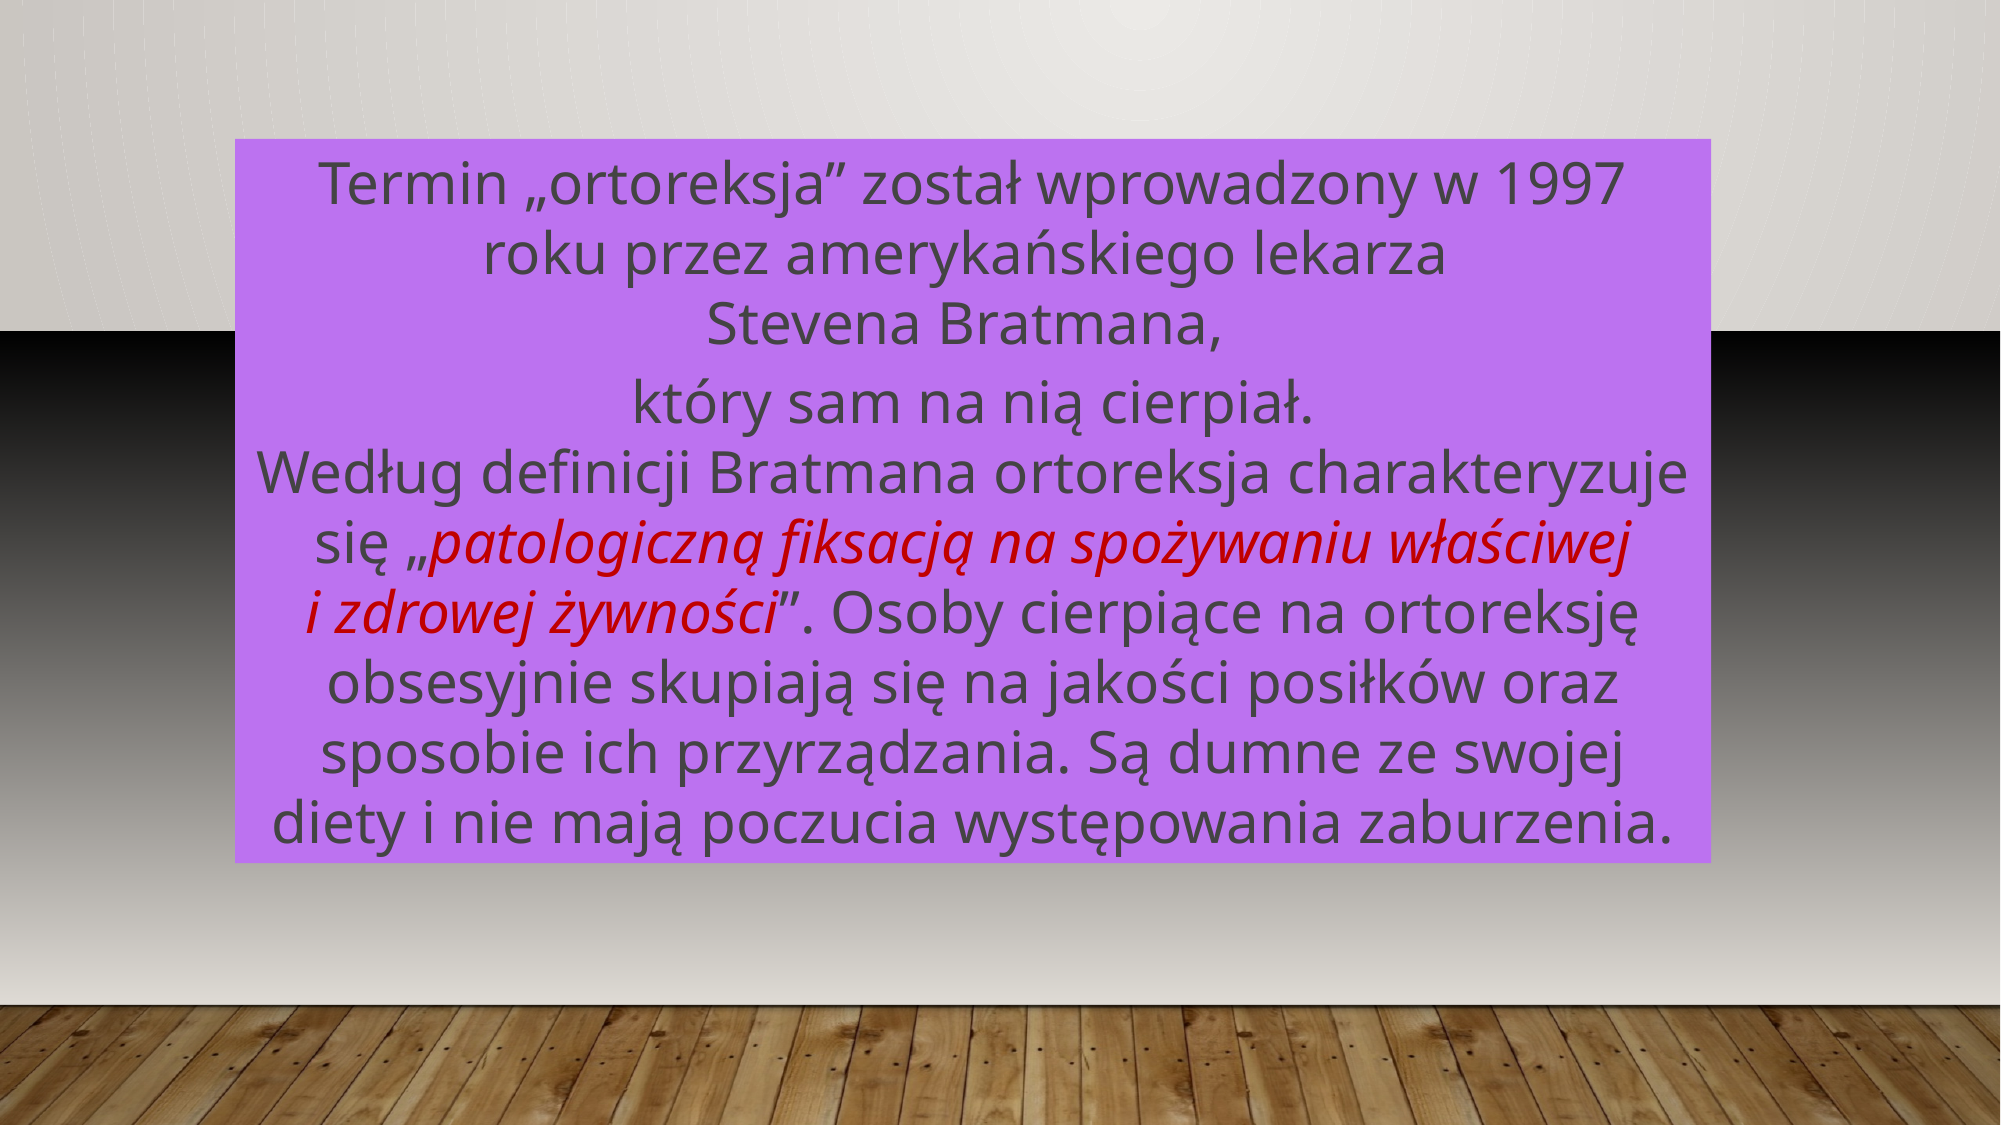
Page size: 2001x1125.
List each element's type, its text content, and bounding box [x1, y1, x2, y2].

text_box Termin „ortoreksja” został wprowadzony w 1997 roku przez amerykańskiego lekarza Stevena Bratmana, który sam na nią cierpiał. Według definicji Bratmana ortoreksja charakteryzuje się „patologiczną fiksacją na spożywaniu właściwej i zdrowej żywności”. Osoby cierpiące na ortoreksję obsesyjnie skupiają się na jakości posiłków oraz sposobie ich przyrządzania. Są dumne ze swojej diety i nie mają poczucia występowania zaburzenia. [235, 138, 1712, 791]
